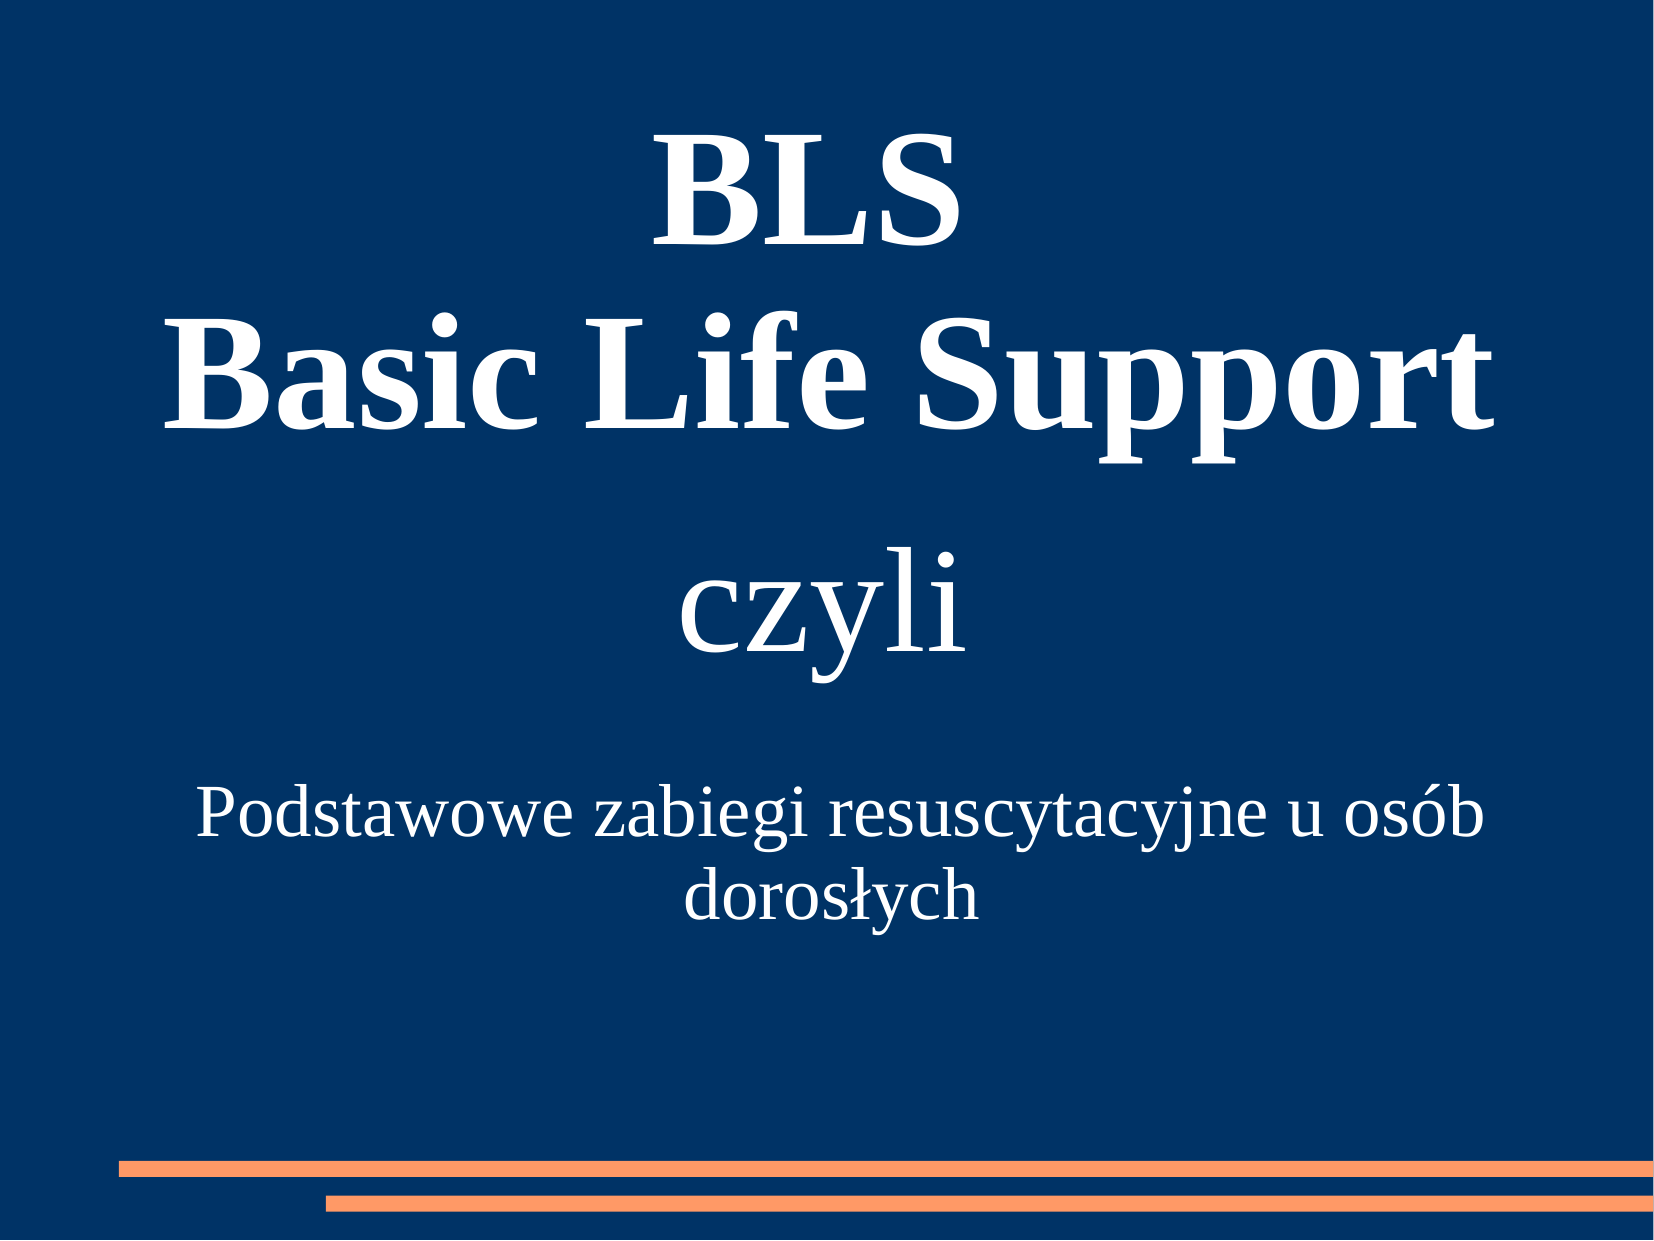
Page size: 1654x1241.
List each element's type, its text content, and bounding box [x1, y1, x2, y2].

subtitle czyli Podstawowe zabiegi resuscytacyjne u osób dorosłych [121, 329, 1561, 1125]
text_box BLS Basic Life Support [147, 88, 1512, 473]
